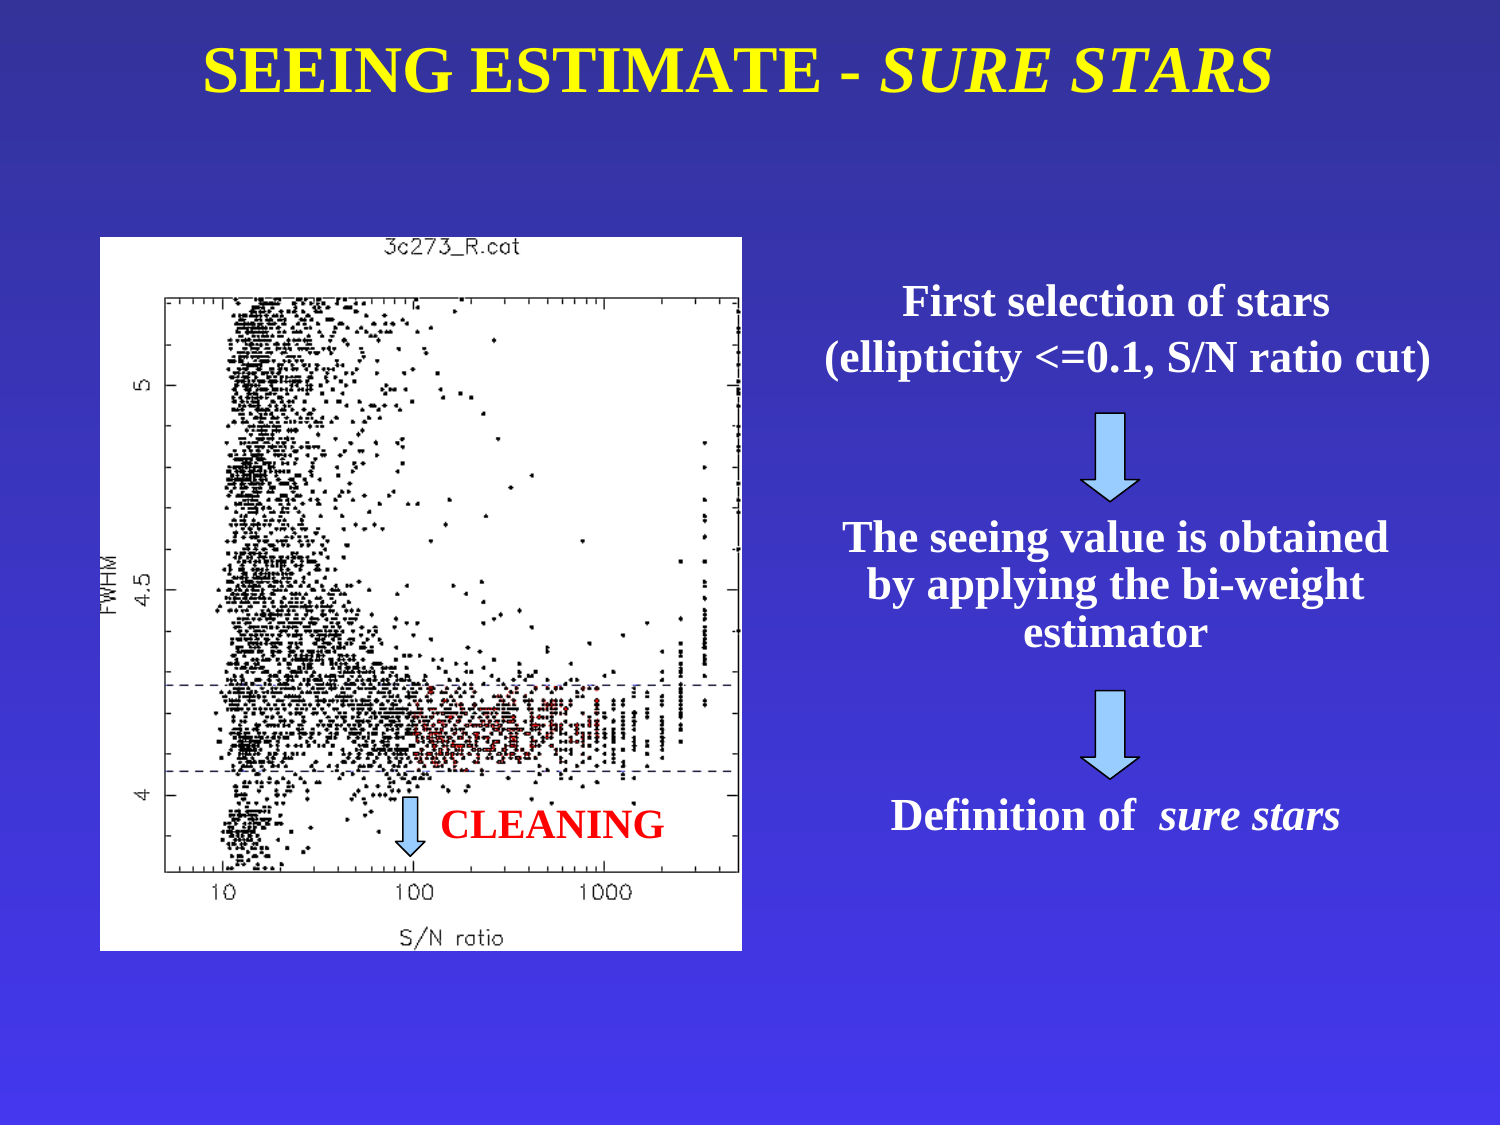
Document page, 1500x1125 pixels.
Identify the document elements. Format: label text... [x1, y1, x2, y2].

text_box The seeing value is obtained by applying the bi-weight estimator [826, 507, 1406, 680]
text_box First selection of stars (ellipticity <=0.1, S/N ratio cut)‏ [785, 271, 1471, 420]
text_box CLEANING [425, 795, 652, 857]
text_box SEEING ESTIMATE - SURE STARS [0, 30, 1477, 114]
text_box [1080, 413, 1140, 502]
text_box Definition of sure stars [826, 785, 1406, 857]
text_box CLEANING [641, 813, 652, 836]
text_box [395, 797, 425, 857]
text_box [1080, 690, 1140, 780]
picture [100, 237, 742, 951]
